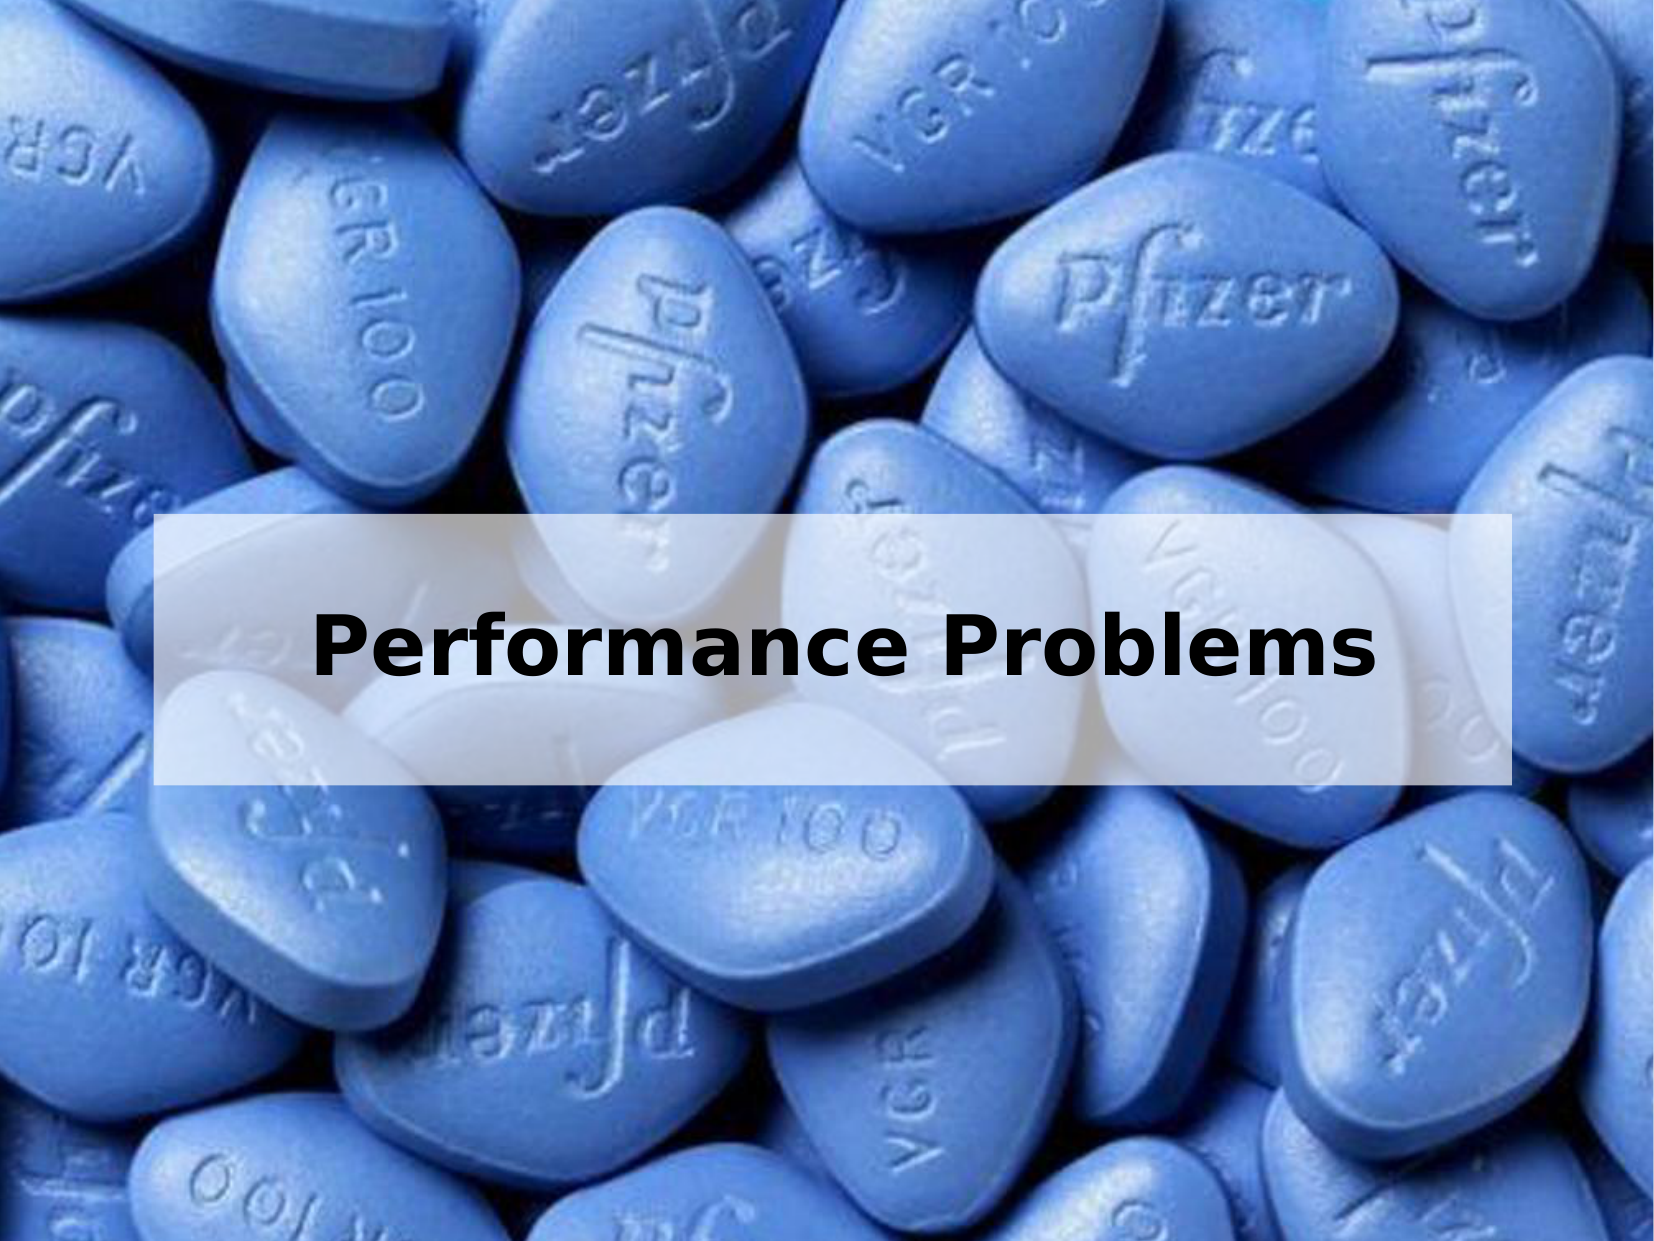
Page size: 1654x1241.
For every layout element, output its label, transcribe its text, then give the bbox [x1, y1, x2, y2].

text_box [153, 513, 1512, 786]
text_box Performance Problems [295, 590, 1395, 703]
picture [0, 0, 1654, 1241]
